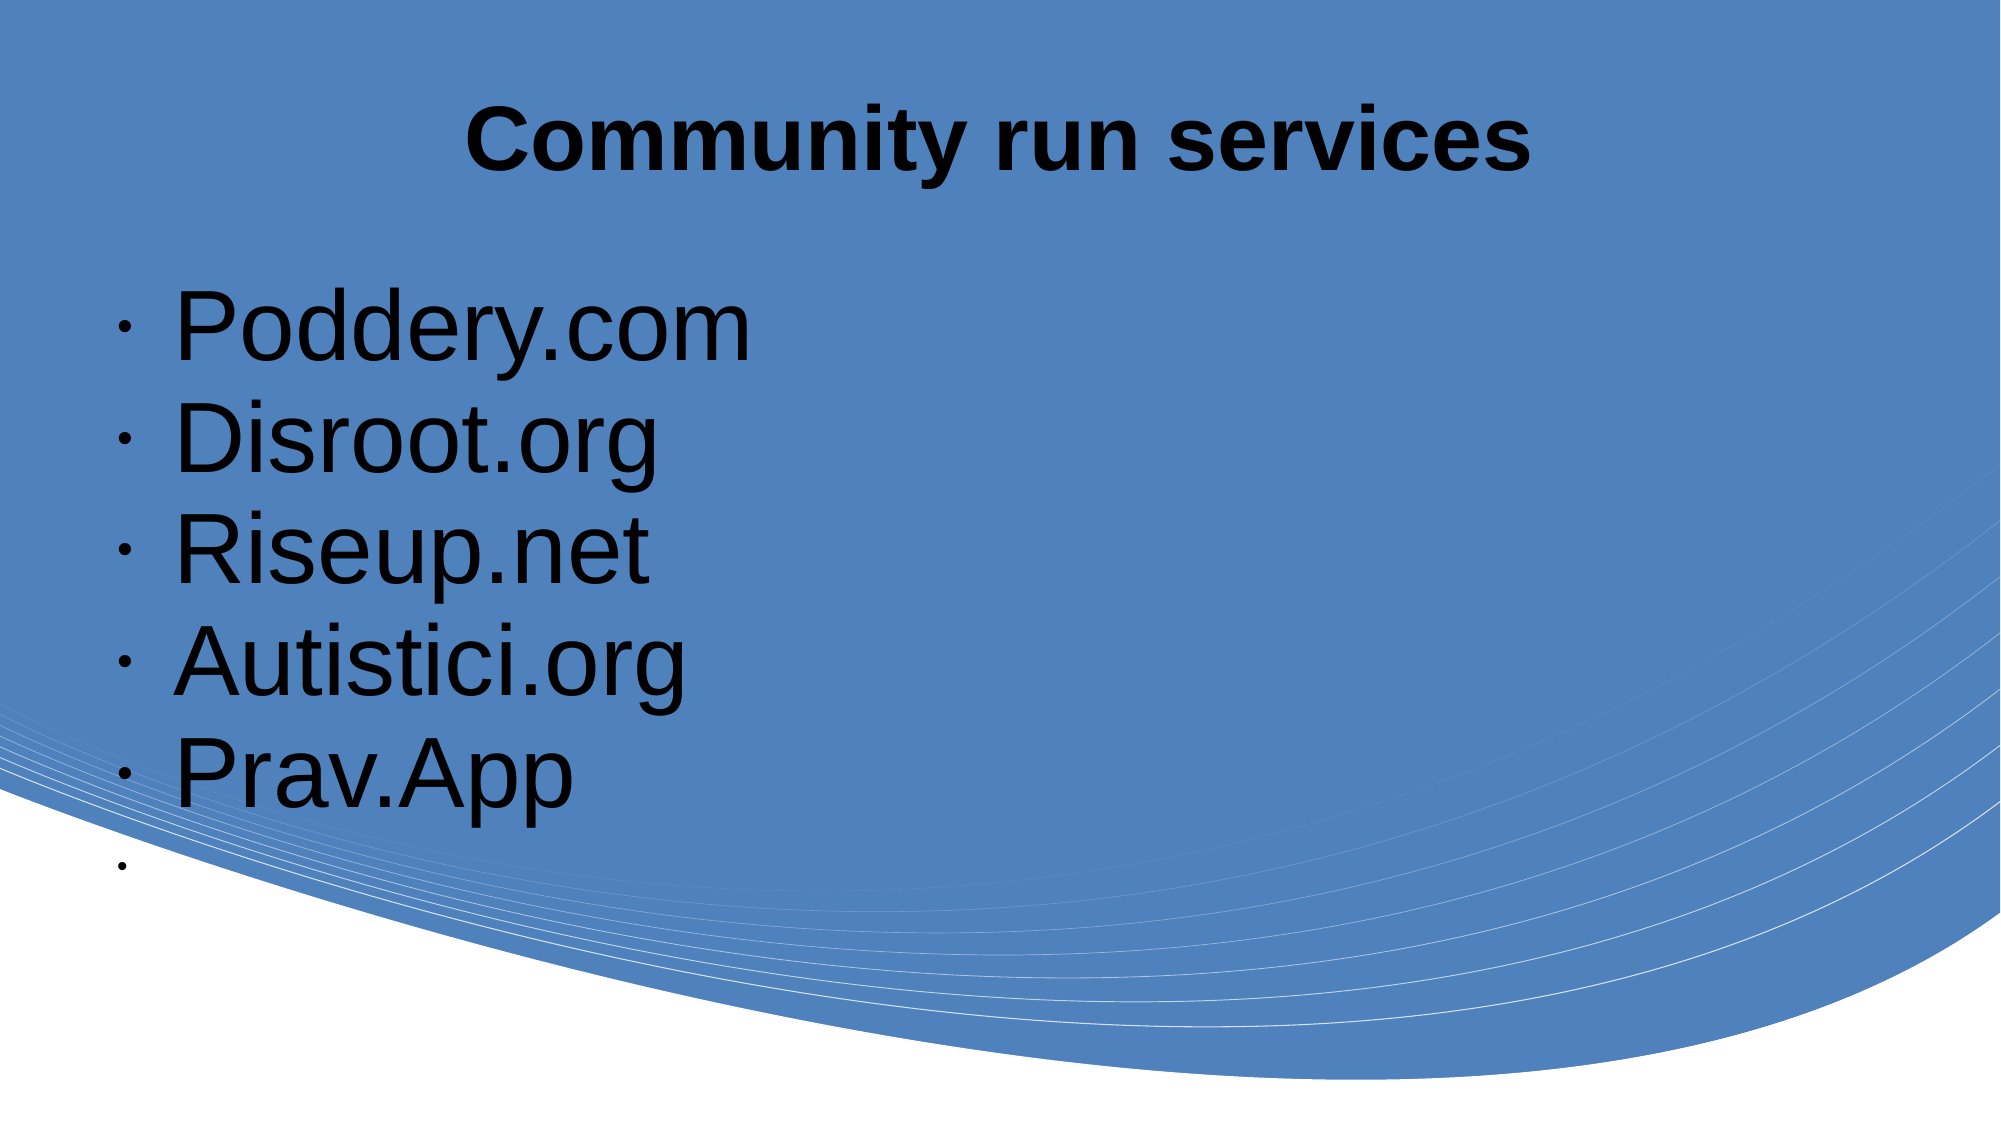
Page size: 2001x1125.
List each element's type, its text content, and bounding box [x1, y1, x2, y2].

list Poddery.com Disroot.org Riseup.net Autistici.org Prav.App [99, 262, 1900, 1005]
title Community run services [99, 45, 1900, 233]
